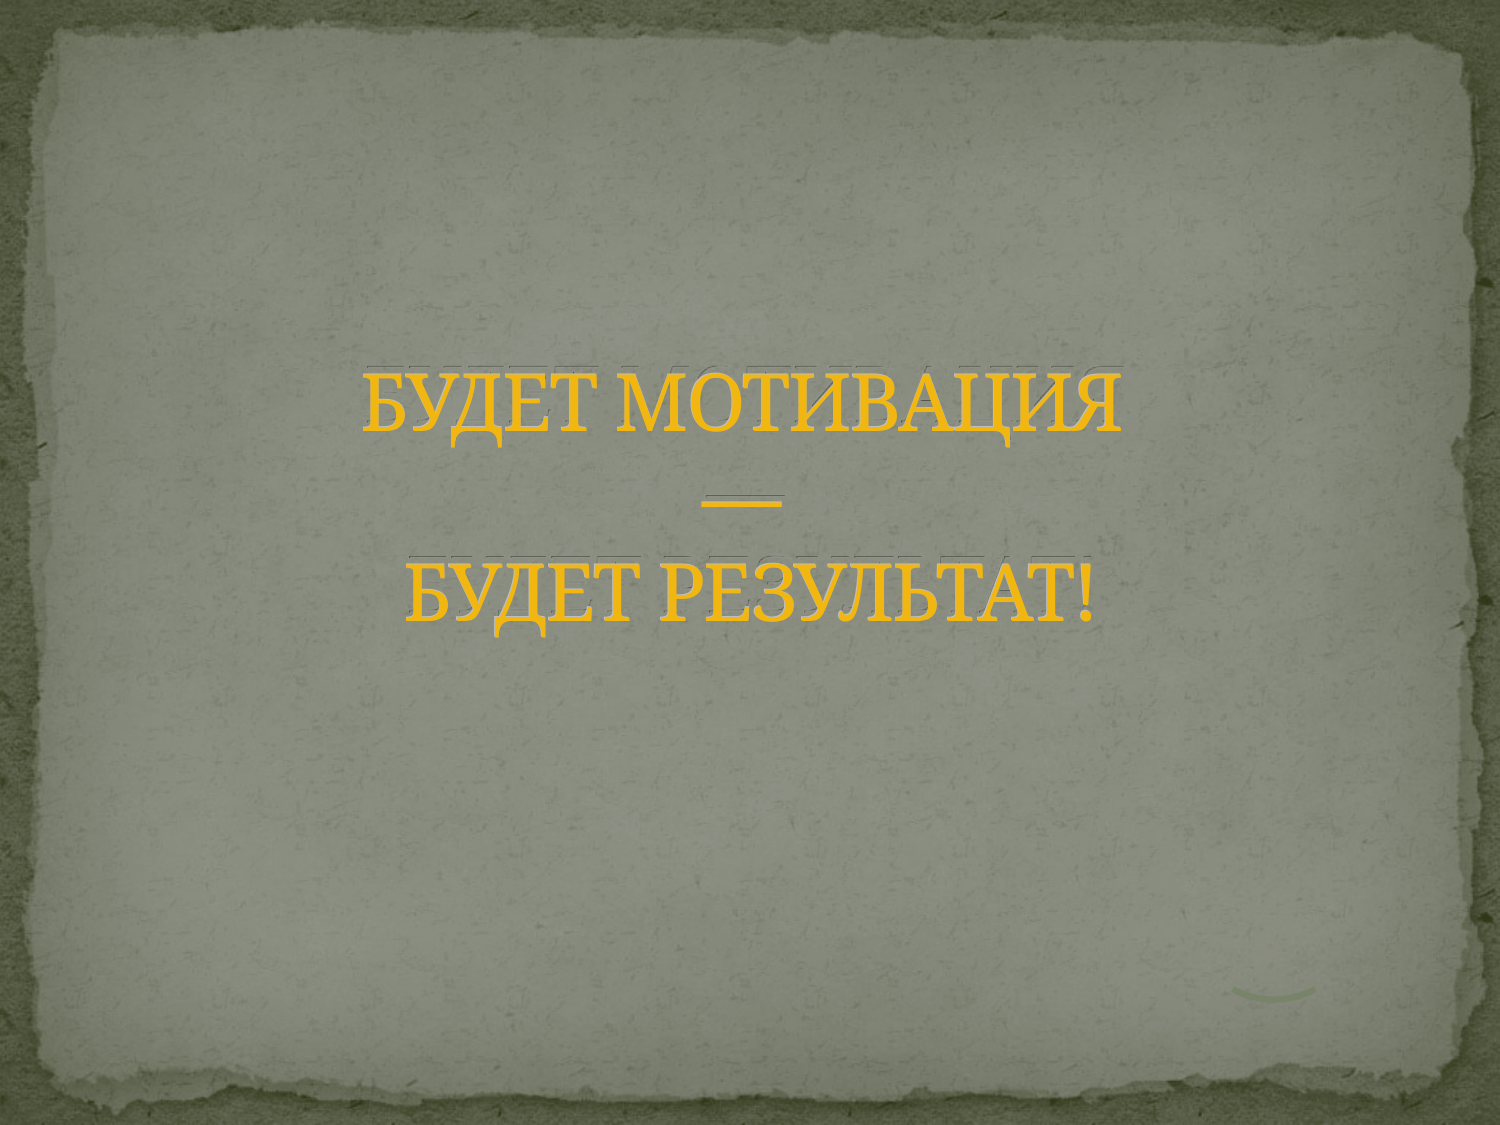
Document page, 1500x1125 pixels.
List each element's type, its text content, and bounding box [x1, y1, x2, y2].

picture [0, 0, 1500, 1125]
title БУДЕТ МОТИВАЦИЯ — БУДЕТ РЕЗУЛЬТАТ! [76, 338, 1427, 645]
